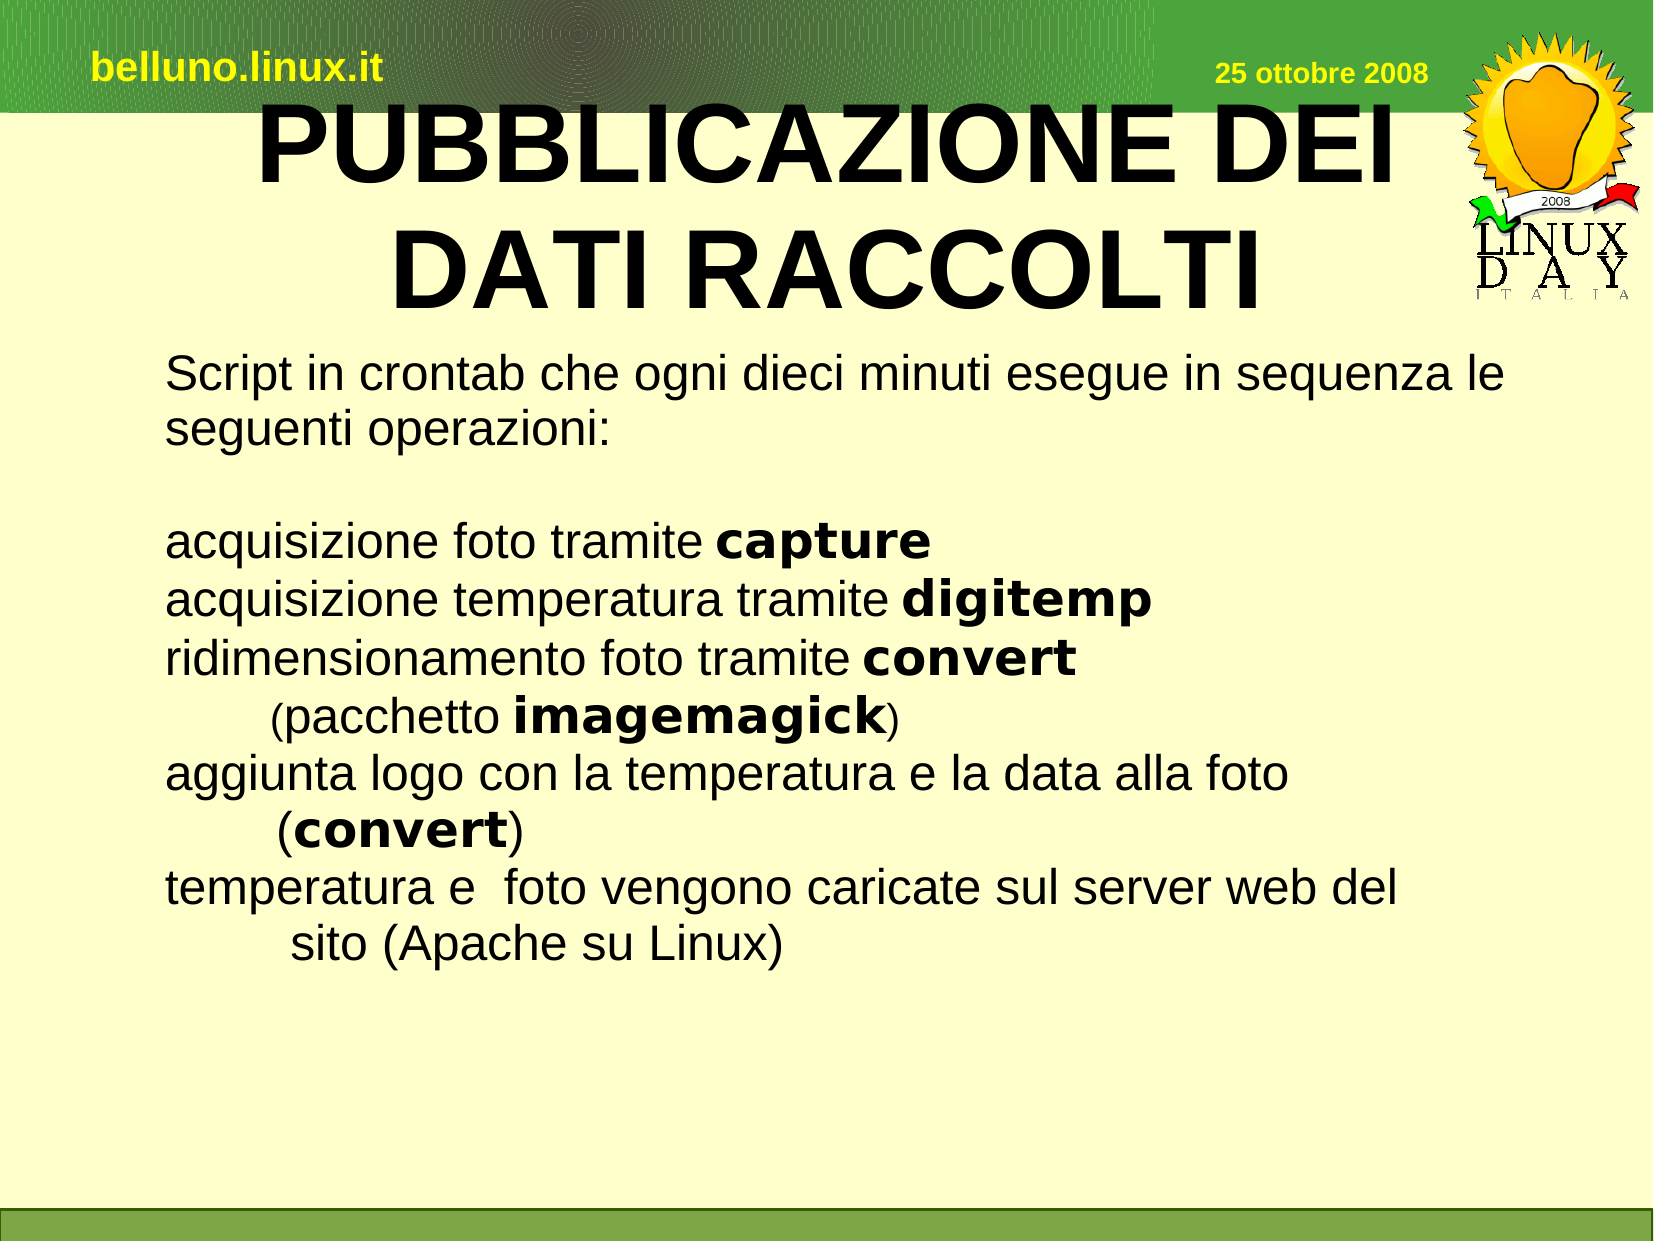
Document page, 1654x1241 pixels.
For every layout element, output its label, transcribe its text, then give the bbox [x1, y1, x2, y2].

text_box Script in crontab che ogni dieci minuti esegue in sequenza le seguenti operazioni: acquisizione foto tramite capture acquisizione temperatura tramite digitemp ridimensionamento foto tramite convert (pacchetto imagemagick) aggiunta logo con la temperatura e la data alla foto (convert) temperatura e foto vengono caricate sul server web del sito (Apache su Linux) [150, 337, 1538, 1013]
title PUBBLICAZIONE DEI DATI RACCOLTI [121, 80, 1533, 333]
picture [1462, 29, 1641, 300]
